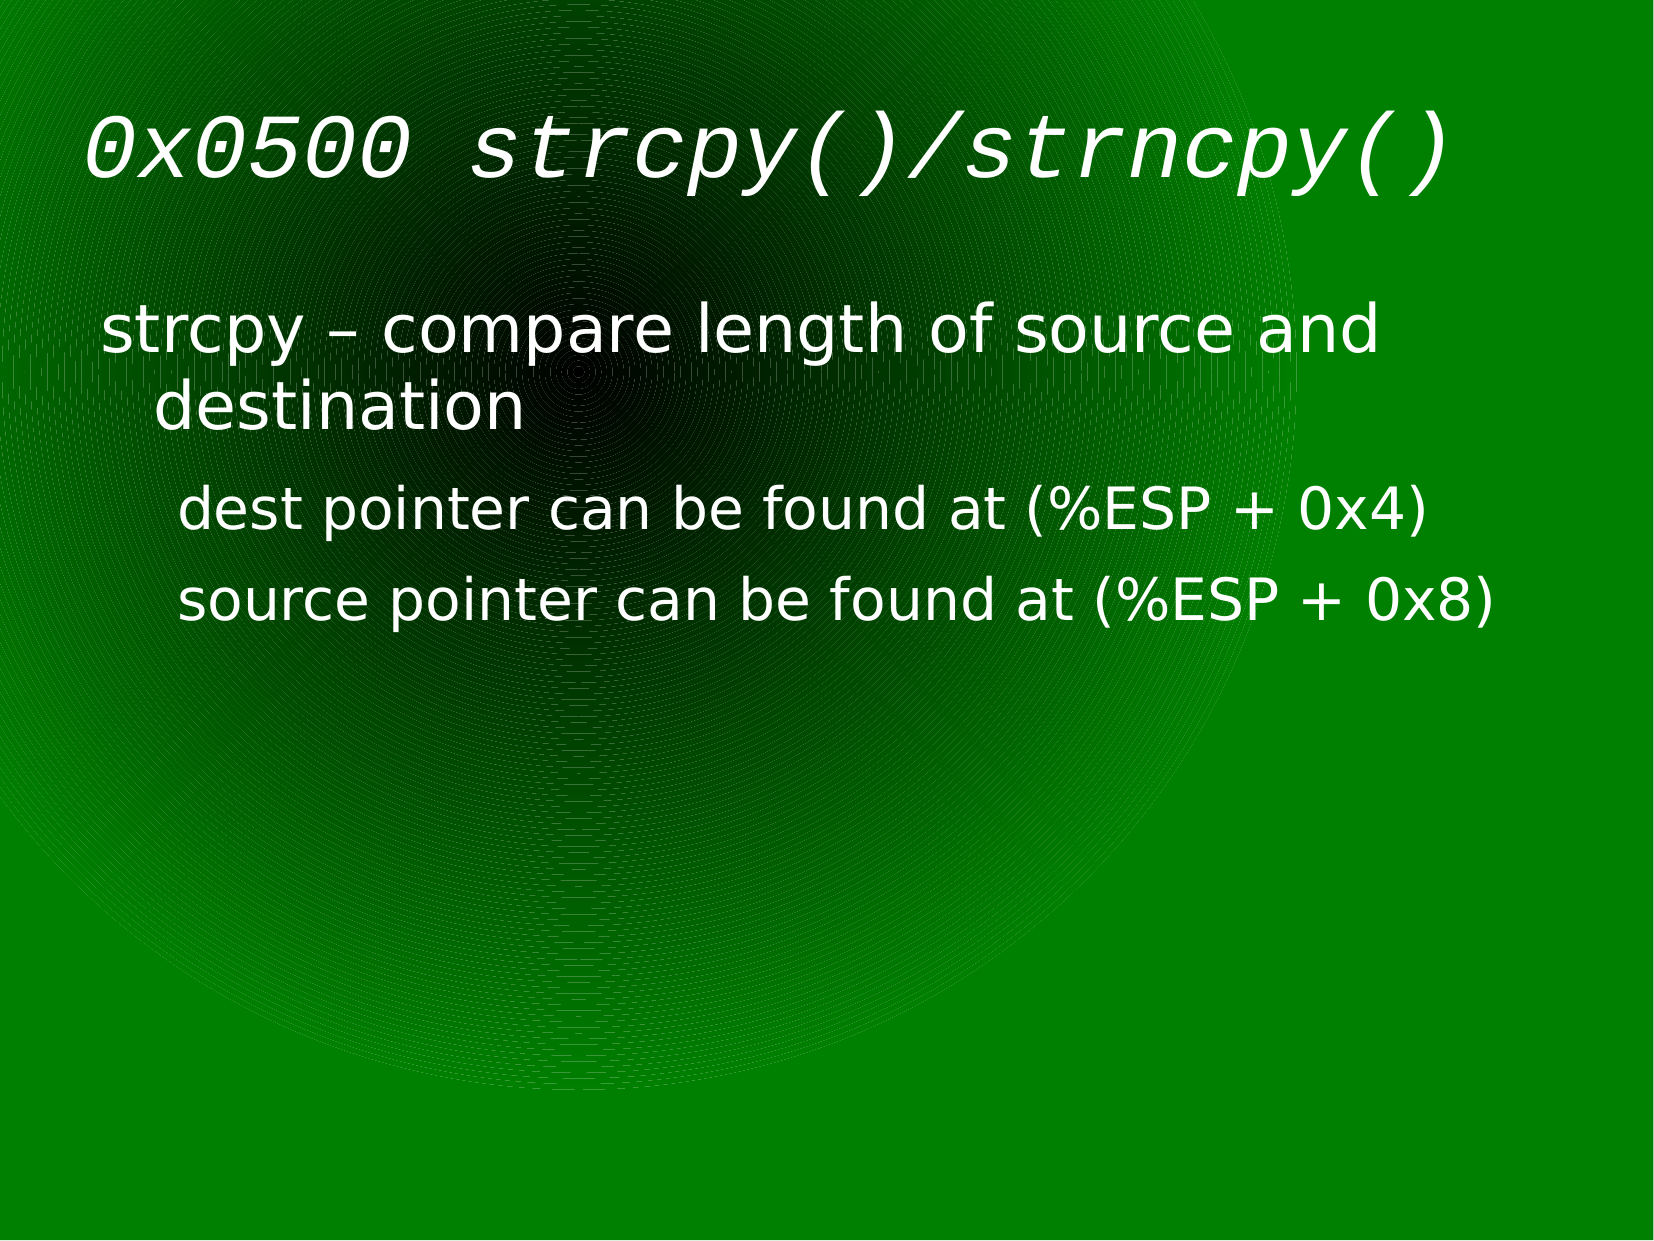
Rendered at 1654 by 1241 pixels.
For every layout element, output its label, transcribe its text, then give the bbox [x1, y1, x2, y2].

title 0x0500 strcpy()/strncpy() [82, 56, 1571, 250]
list strcpy – compare length of source and destination dest pointer can be found at (%ESP + 0x4) source pointer can be found at (%ESP + 0x8) [82, 290, 1571, 1094]
